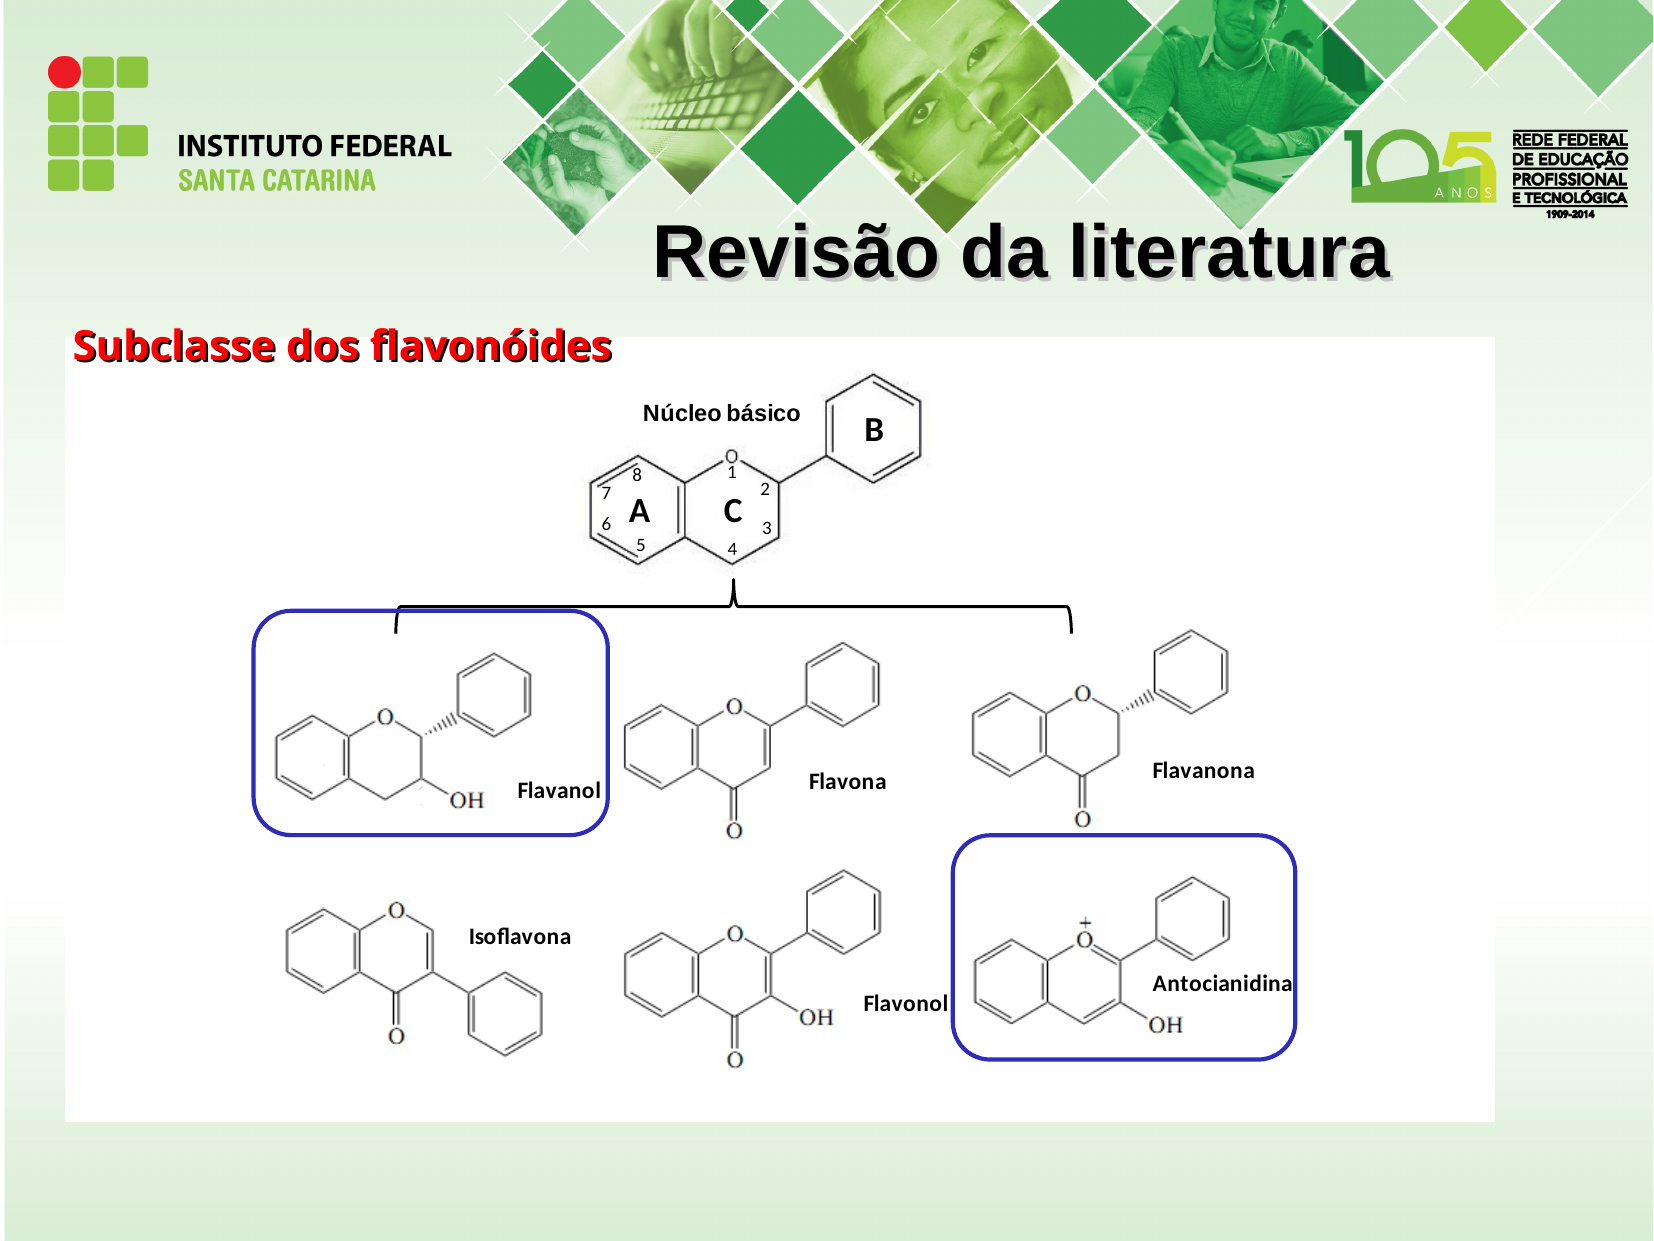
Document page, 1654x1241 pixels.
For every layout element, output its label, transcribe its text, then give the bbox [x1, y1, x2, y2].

text_box Subclasse dos flavonóides [57, 315, 627, 378]
text_box [65, 343, 1495, 1123]
picture [1, 0, 1654, 1241]
text_box Revisão da literatura [425, 153, 1618, 343]
